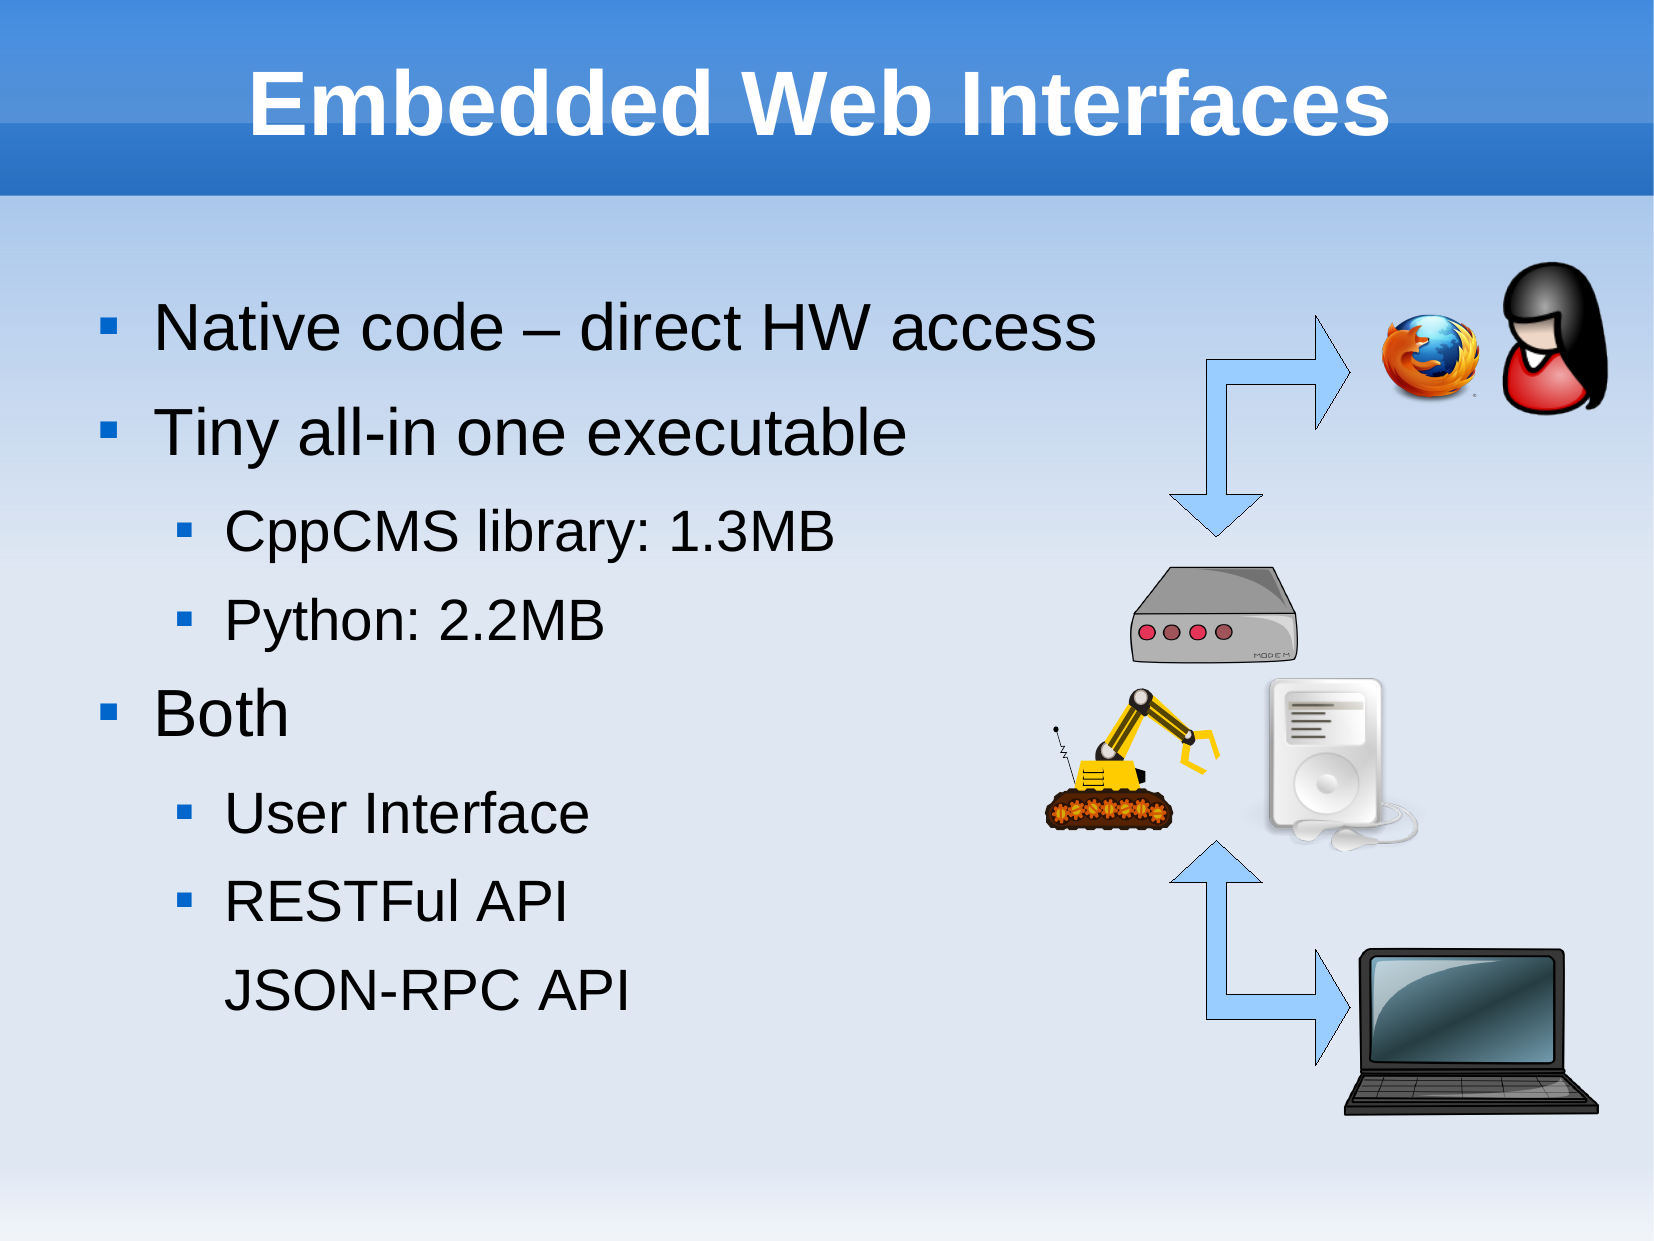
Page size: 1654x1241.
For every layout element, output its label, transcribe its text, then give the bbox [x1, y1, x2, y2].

list Native code – direct HW access Tiny all-in one executable CppCMS library: 1.3MB Python: 2.2MB Both User Interface RESTFul API JSON-RPC API [82, 290, 1571, 1109]
text_box [1169, 840, 1351, 1066]
text_box [1169, 315, 1351, 537]
picture [0, 0, 1654, 1241]
title Embedded Web Interfaces [76, 0, 1565, 208]
